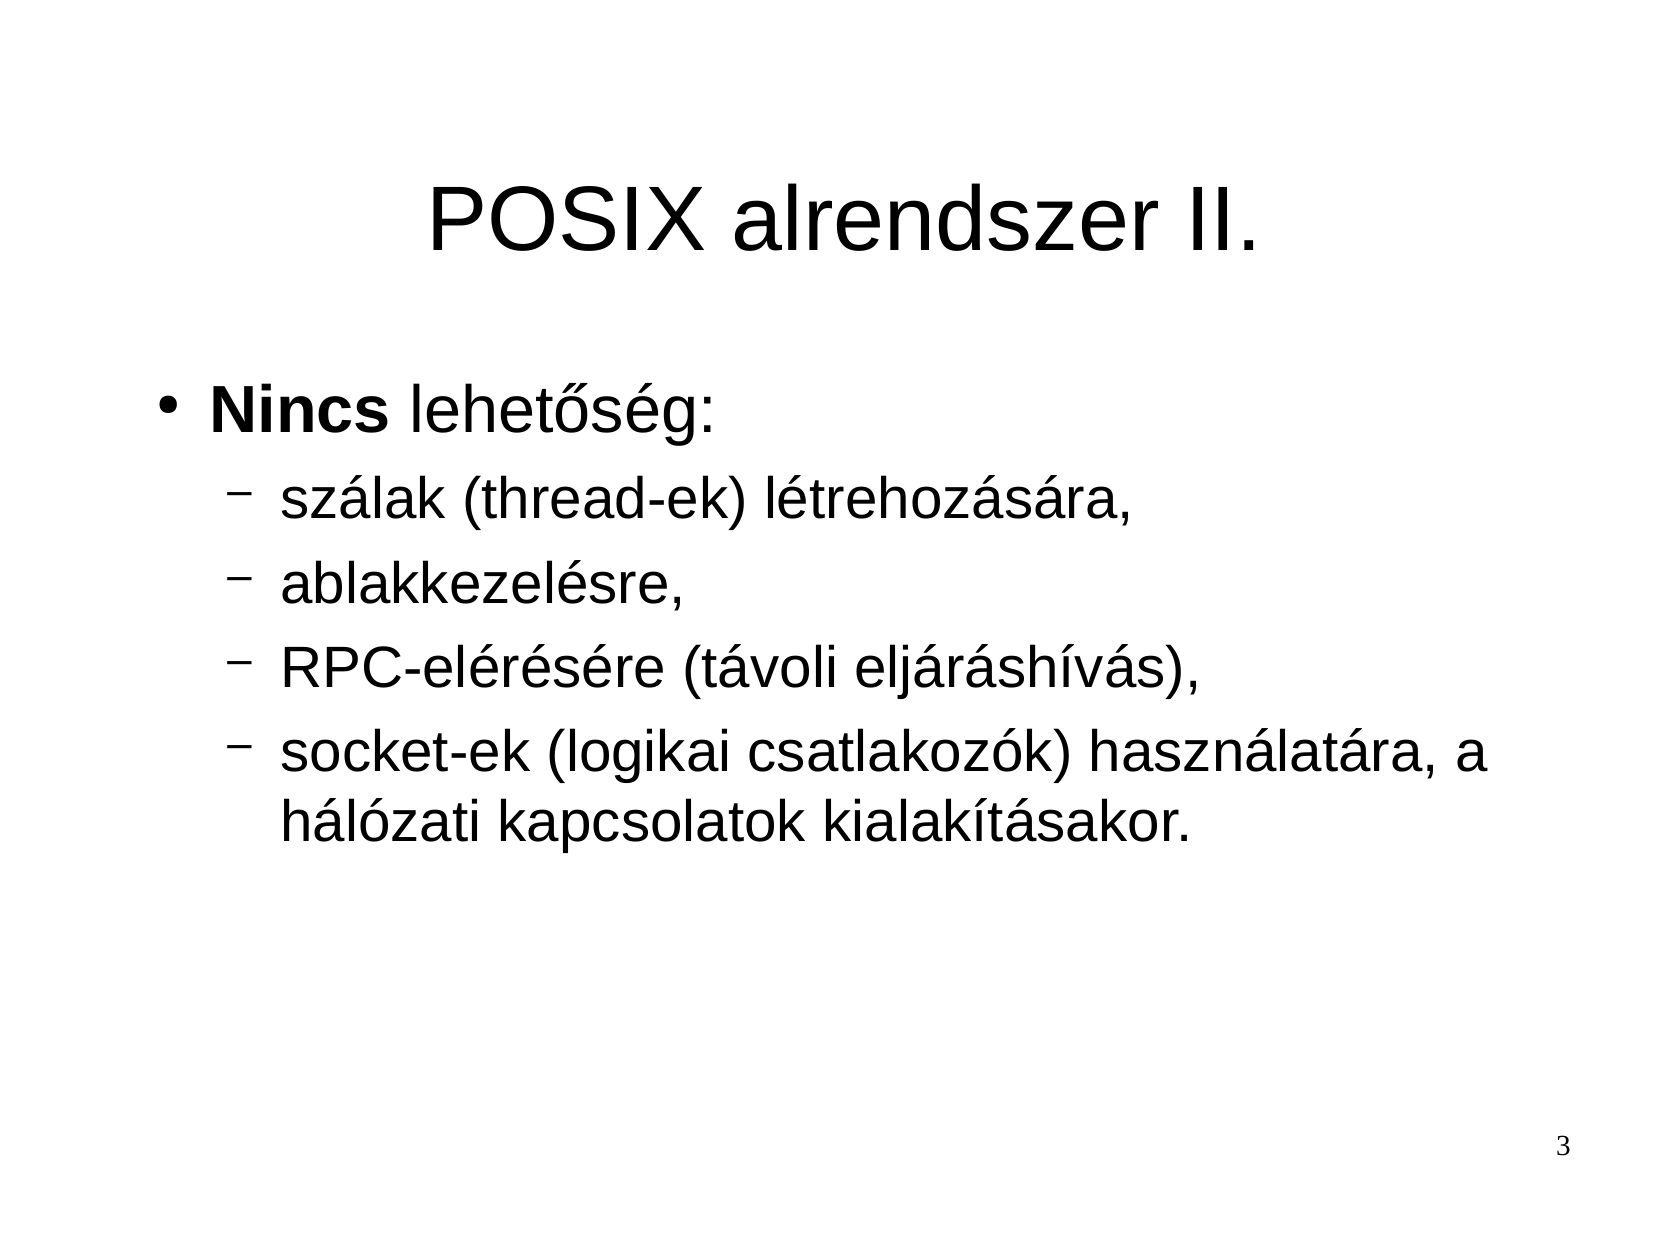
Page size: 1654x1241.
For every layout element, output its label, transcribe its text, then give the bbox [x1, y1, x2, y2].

list Nincs lehetőség: szálak (thread-ek) létrehozására, ablakkezelésre, RPC-elérésére (távoli eljáráshívás), socket-ek (logikai csatlakozók) használatára, a hálózati kapcsolatok kialakításakor. [124, 358, 1530, 1103]
title POSIX alrendszer II. [124, 110, 1530, 317]
